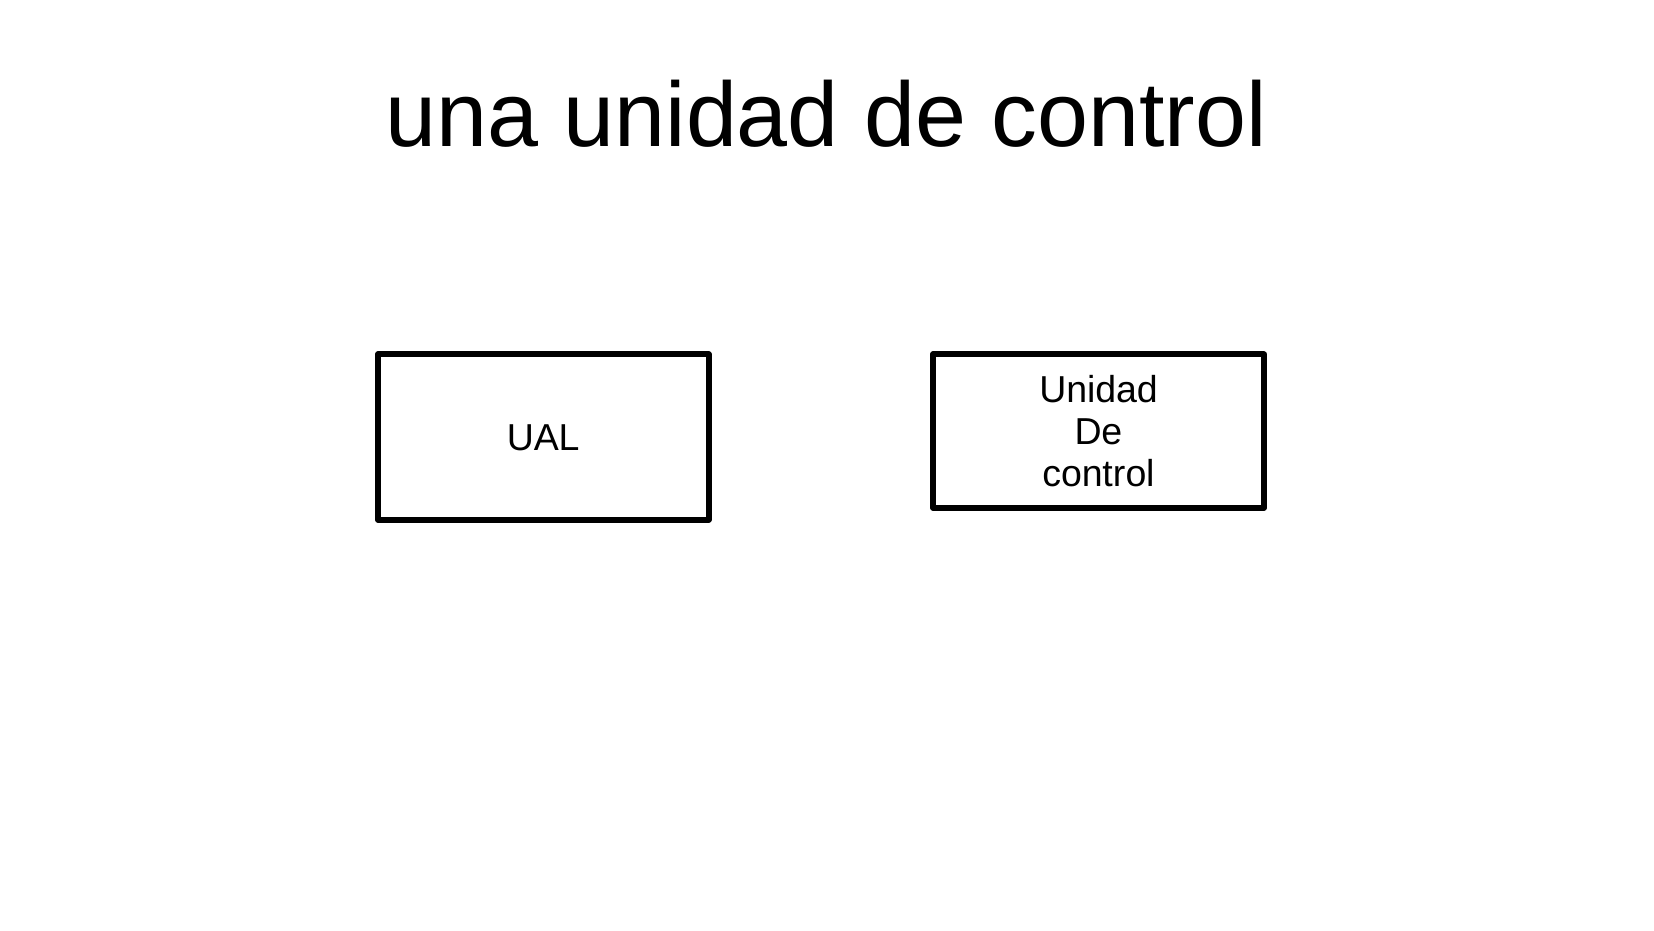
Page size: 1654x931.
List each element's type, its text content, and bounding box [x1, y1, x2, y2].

text_box Unidad De control [933, 354, 1264, 508]
title una unidad de control [82, 37, 1571, 193]
text_box UAL [377, 354, 709, 520]
